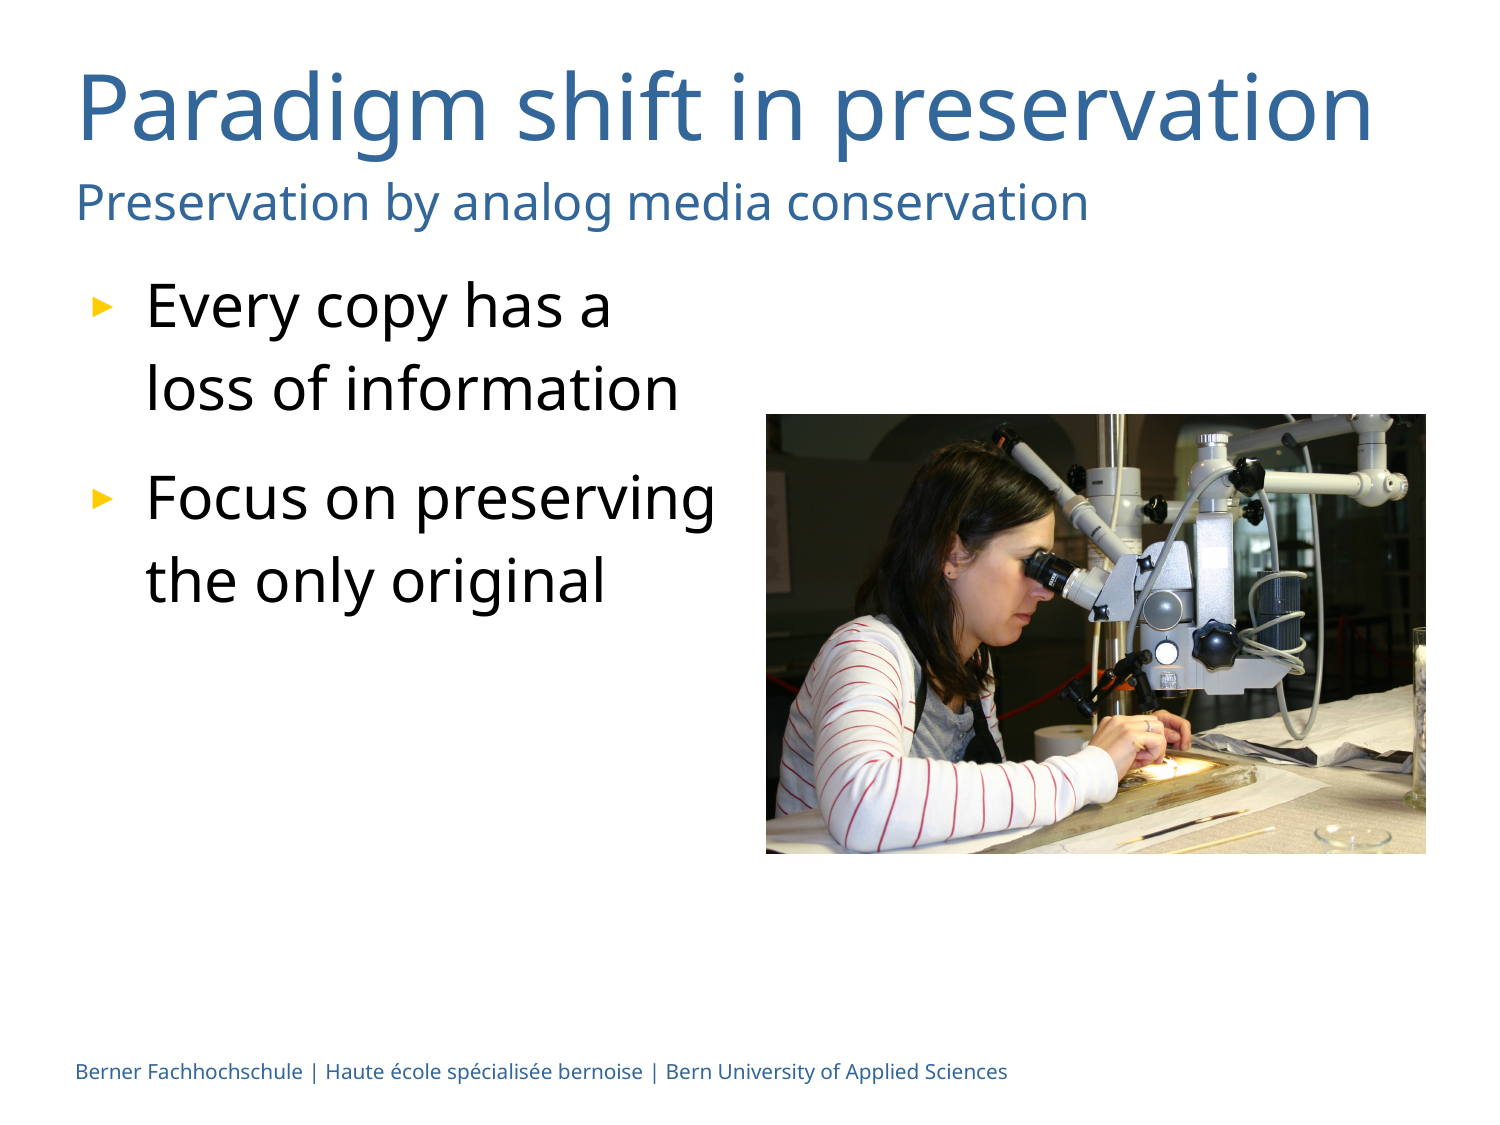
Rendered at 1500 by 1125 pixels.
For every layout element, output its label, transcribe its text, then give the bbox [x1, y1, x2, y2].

title Paradigm shift in preservation Preservation by analog media conservation [75, 29, 1425, 248]
picture [766, 414, 1426, 854]
list Every copy has a loss of information Focus on preserving the only original [75, 263, 734, 1006]
